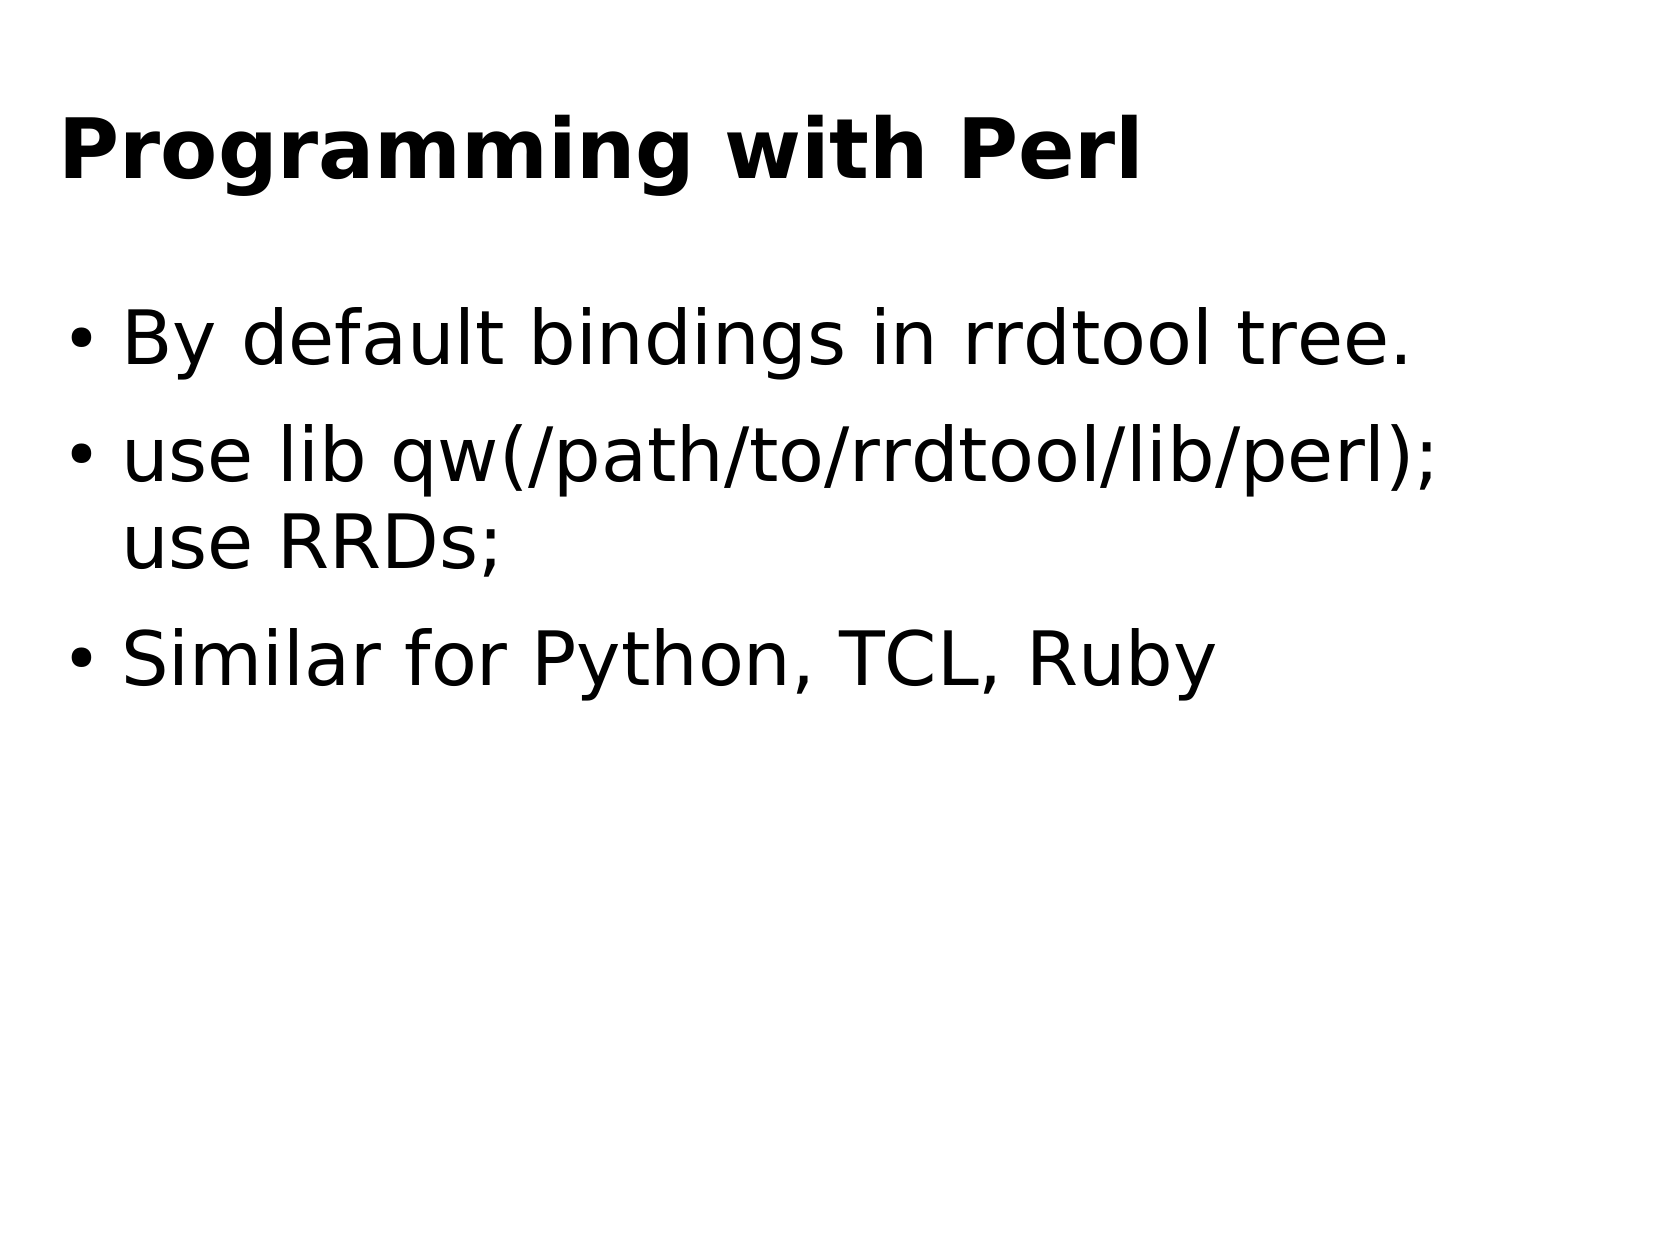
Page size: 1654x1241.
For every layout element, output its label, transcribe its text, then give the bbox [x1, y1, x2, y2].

title Programming with Perl [59, 75, 1607, 225]
list By default bindings in rrdtool tree. use lib qw(/path/to/rrdtool/lib/perl); use RRDs; Similar for Python, TCL, Ruby [50, 295, 1571, 1099]
